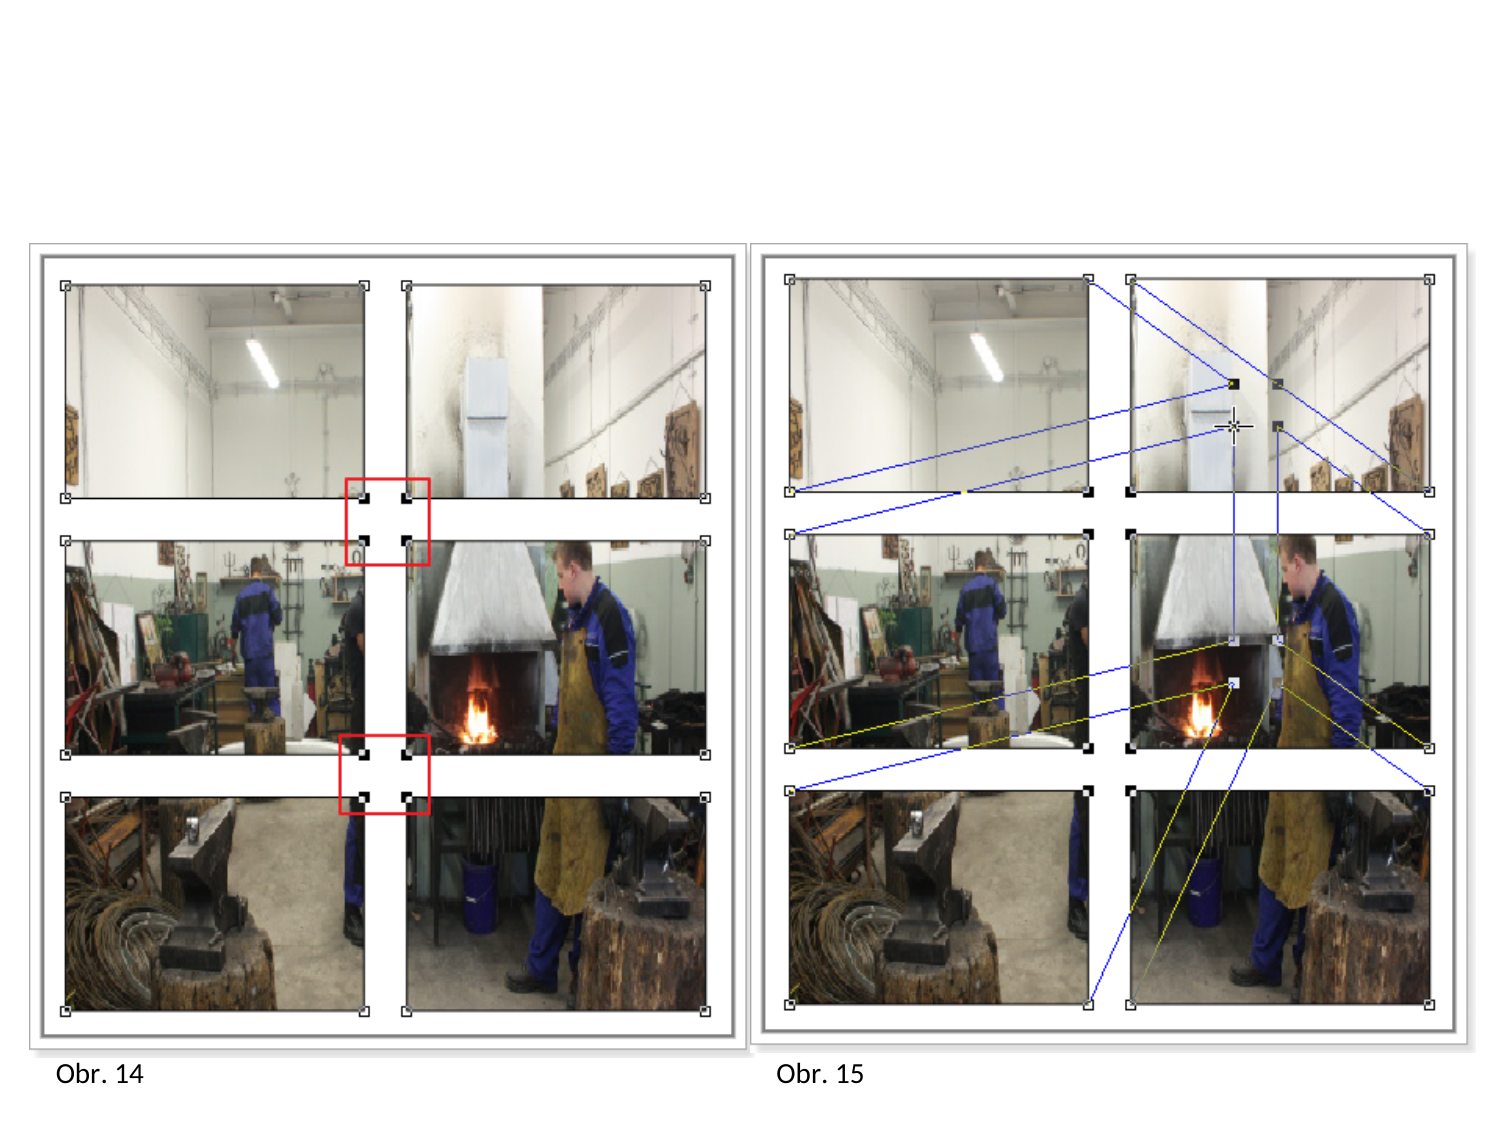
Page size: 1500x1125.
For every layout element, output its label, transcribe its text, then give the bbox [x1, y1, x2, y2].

text_box Obr. 15 [761, 1046, 1075, 1098]
picture [29, 243, 1476, 1058]
text_box Obr. 14 [41, 1046, 355, 1098]
